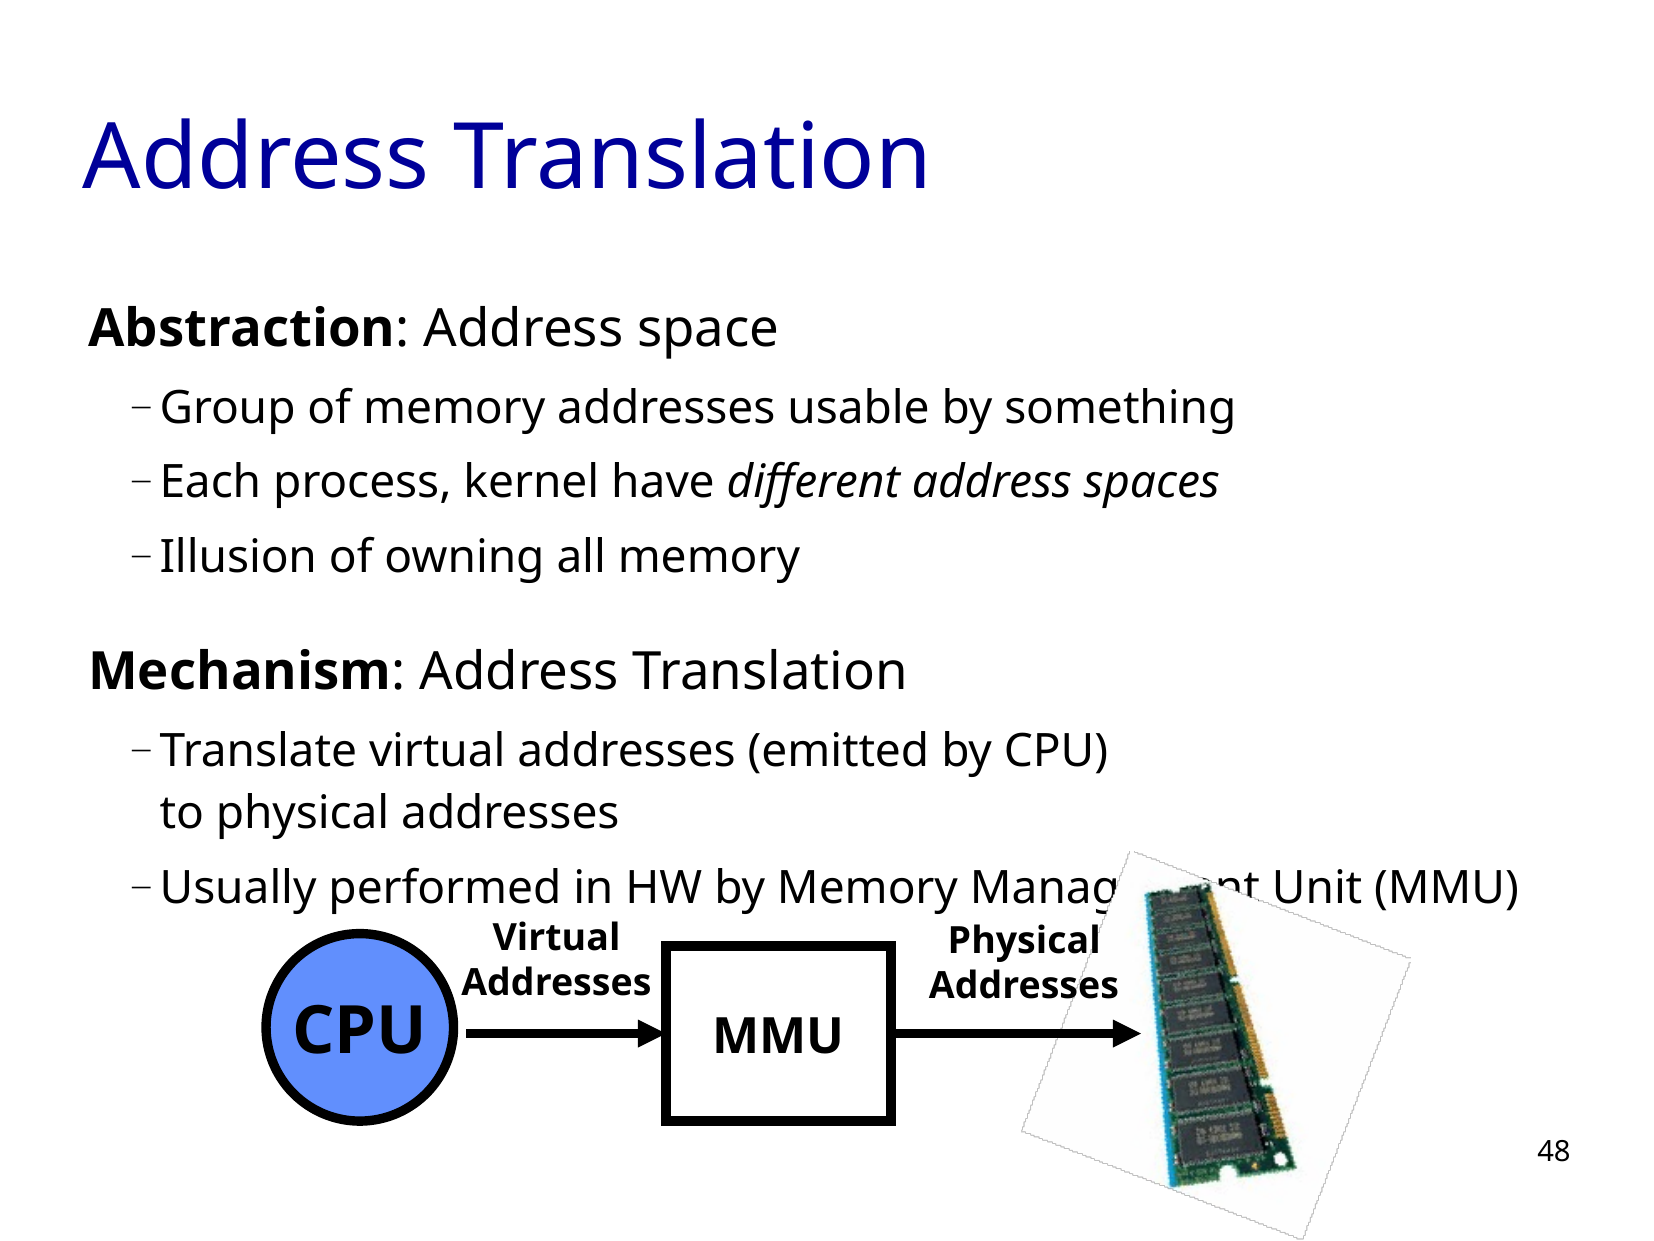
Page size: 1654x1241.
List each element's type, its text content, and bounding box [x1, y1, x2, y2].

text_box Virtual Addresses [446, 905, 667, 1011]
title Address Translation [82, 49, 1571, 257]
text_box Physical Addresses [913, 908, 1135, 1014]
text_box MMU [665, 946, 891, 1122]
list Abstraction: Address space Group of memory addresses usable by something Each process, kernel have different address spaces Illusion of owning all memory Mechanism: Address Translation Translate virtual addresses (emitted by CPU) to physical addresses Usually performed in HW by Memory Management Unit (MMU) [60, 290, 1606, 931]
picture [1021, 851, 1411, 1241]
text_box CPU [266, 933, 454, 1122]
